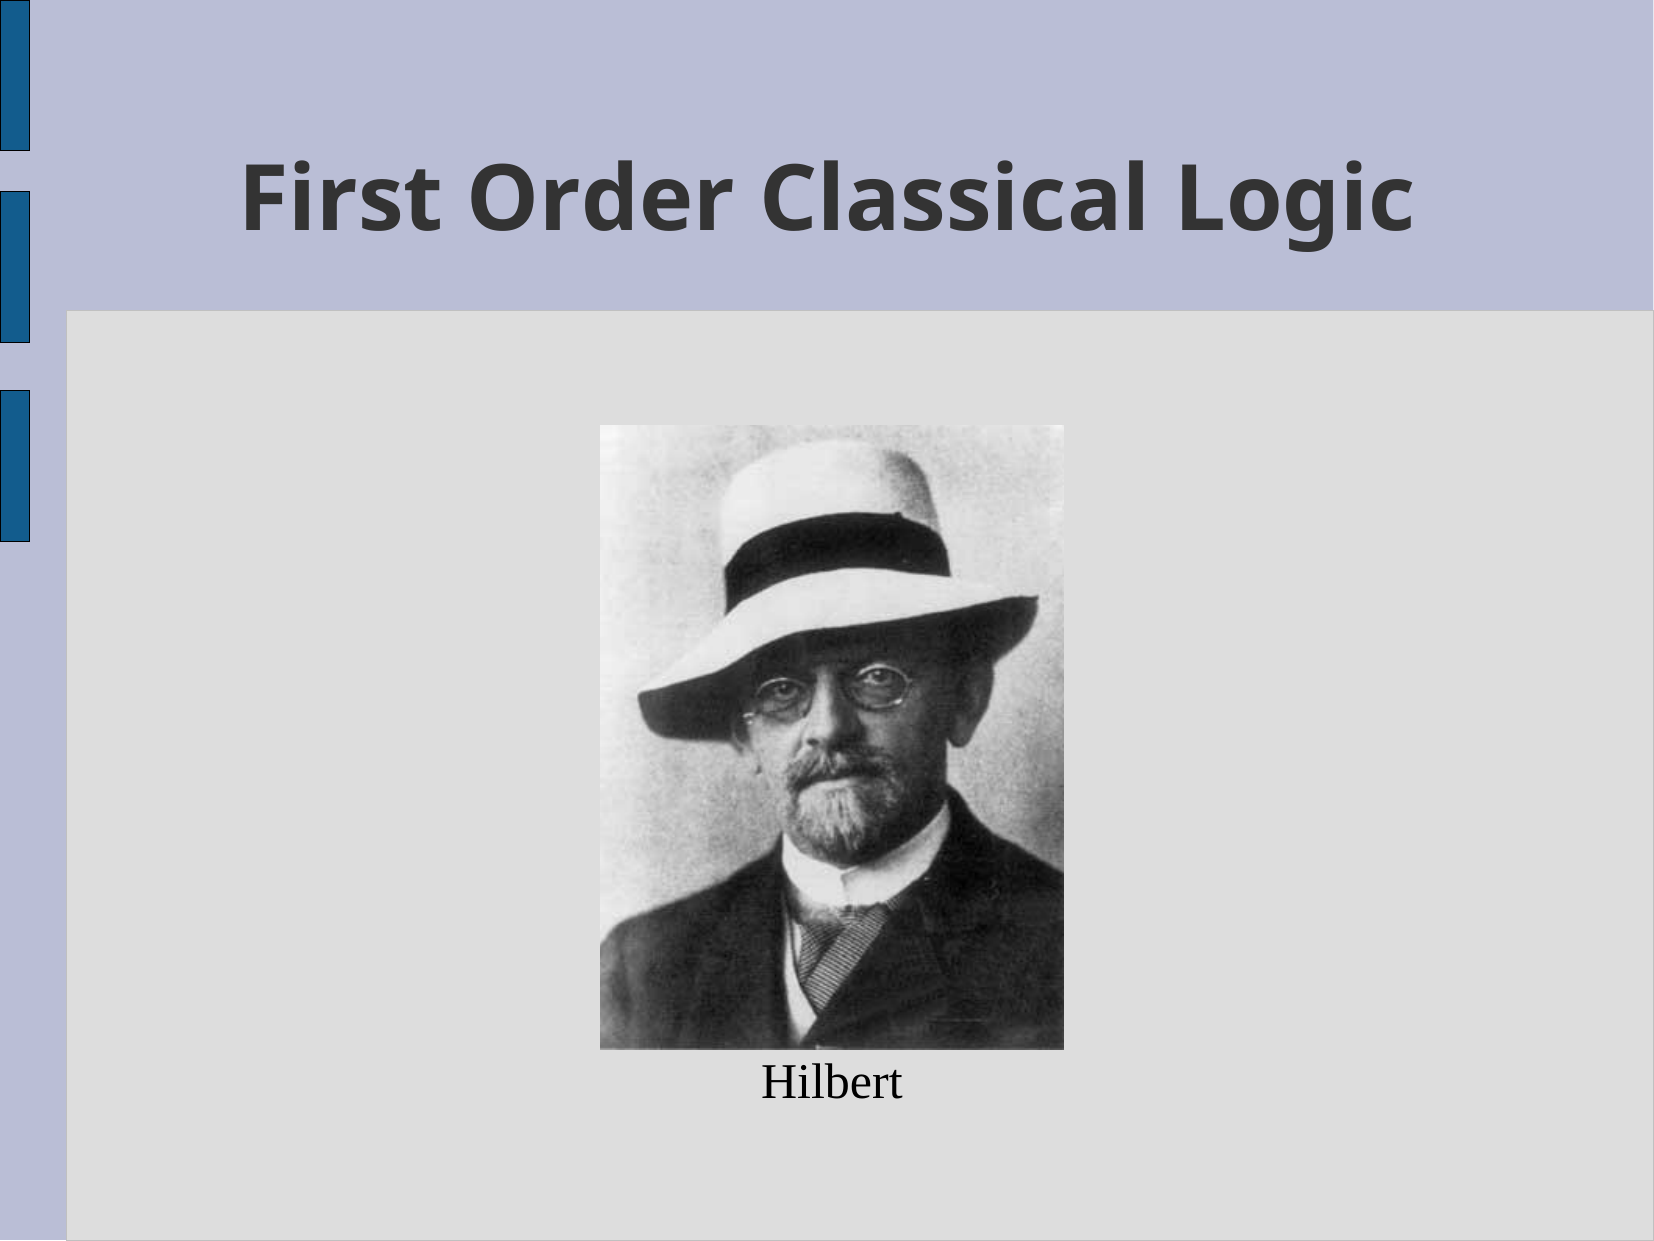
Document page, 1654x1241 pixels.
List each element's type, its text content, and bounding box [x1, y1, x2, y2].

title First Order Classical Logic [121, 91, 1534, 299]
picture [600, 425, 1064, 1051]
